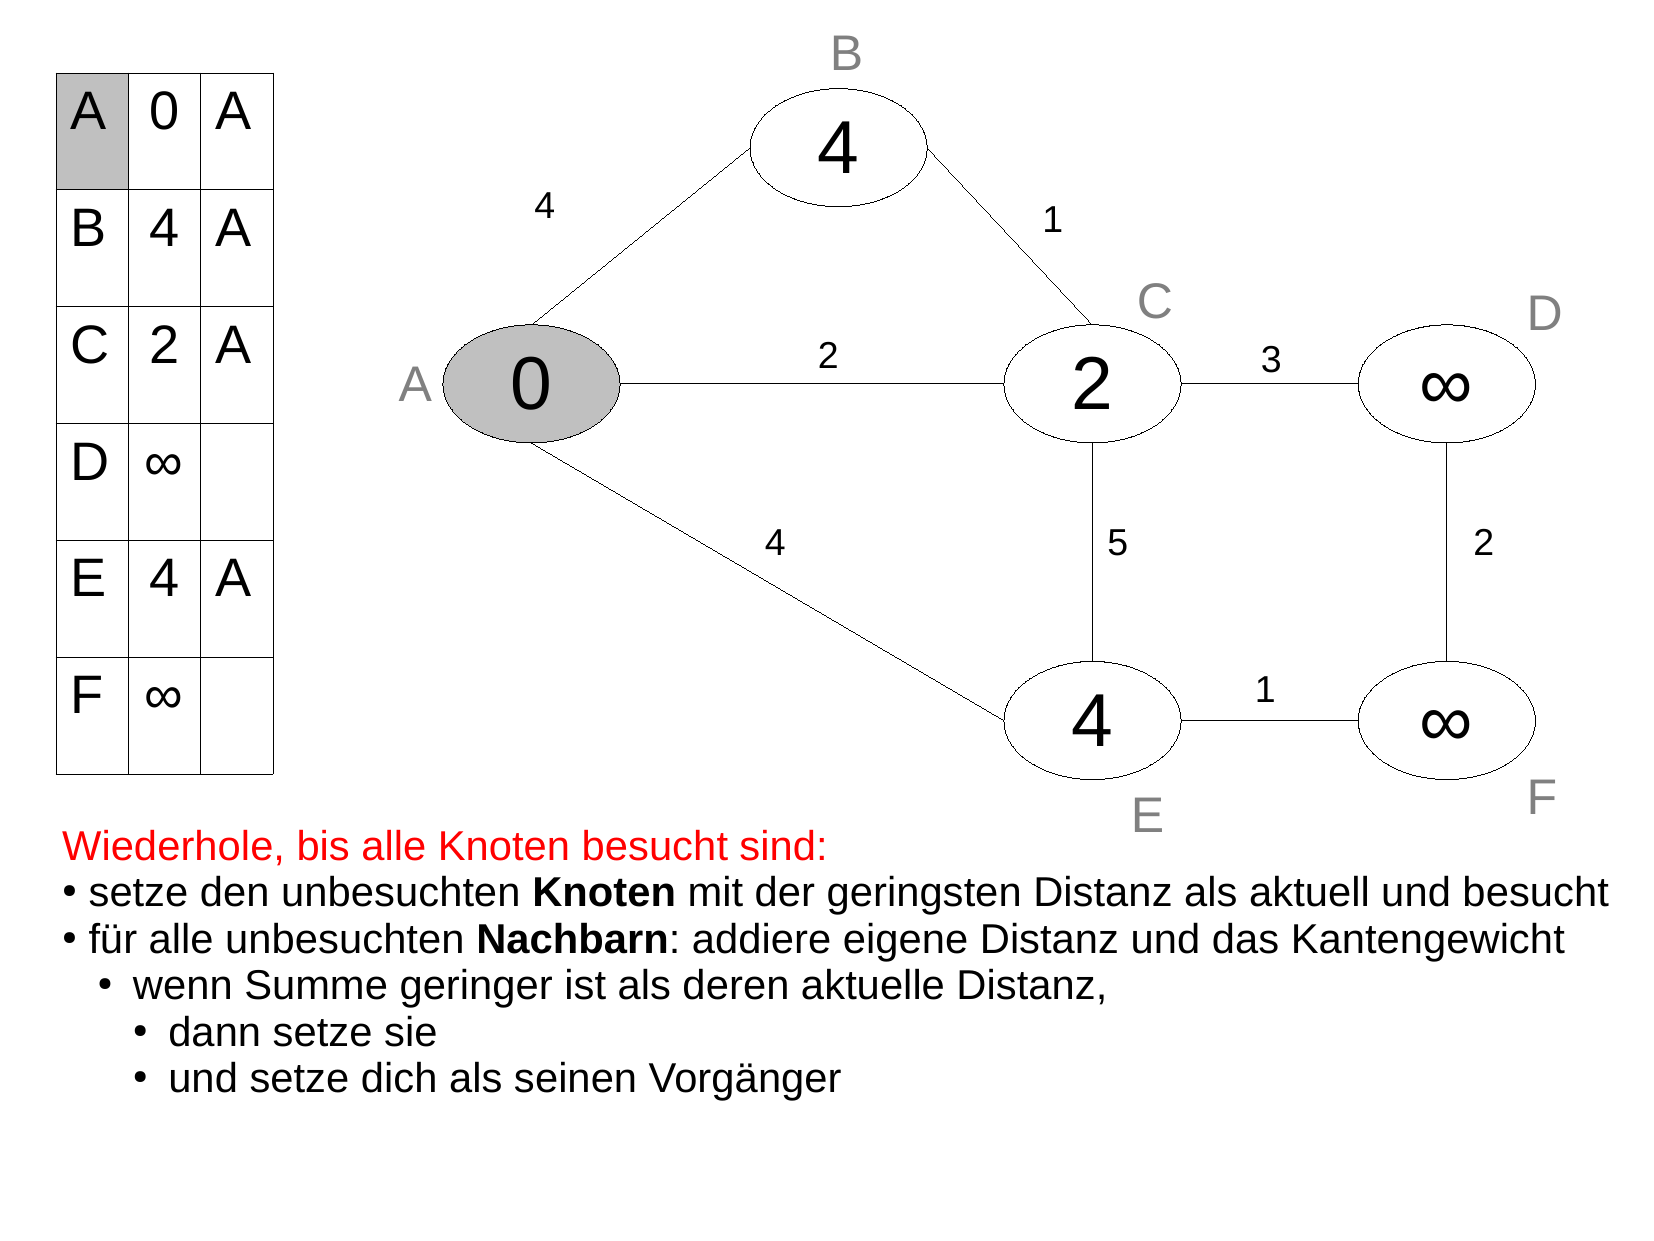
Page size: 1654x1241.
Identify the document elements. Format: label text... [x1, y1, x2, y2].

text_box 2 [1003, 324, 1182, 443]
table_cell A [201, 307, 273, 423]
text_box 2 [1458, 513, 1518, 585]
text_box F [1511, 761, 1601, 815]
table_header A [201, 74, 273, 189]
table_header 0 [129, 74, 200, 189]
text_box 4 [519, 177, 579, 235]
table_cell 2 [129, 307, 200, 423]
table_cell C [57, 307, 128, 423]
text_box A [383, 348, 473, 426]
text_box ∞ [1358, 661, 1536, 780]
table_cell [201, 424, 273, 540]
text_box D [1511, 277, 1601, 367]
text_box C [1122, 265, 1211, 361]
table_cell 4 [129, 541, 200, 657]
table_header A [57, 74, 128, 189]
text_box 1 [1240, 661, 1300, 725]
table_cell [201, 658, 273, 774]
text_box 4 [1003, 661, 1182, 780]
text_box 4 [750, 89, 928, 207]
text_box 5 [1092, 513, 1152, 573]
text_box E [1116, 779, 1176, 815]
text_box ∞ [1358, 324, 1536, 443]
table_cell ∞ [129, 658, 200, 774]
table_cell D [57, 424, 128, 540]
text_box 2 [803, 326, 863, 384]
text_box 0 [461, 324, 621, 443]
table_cell 4 [129, 190, 200, 306]
text_box 1 [1027, 191, 1087, 249]
table_cell A [201, 541, 273, 657]
table_cell B [57, 190, 128, 306]
table_cell F [57, 658, 128, 774]
table_cell ∞ [129, 424, 200, 540]
table_cell A [201, 190, 273, 306]
text_box Wiederhole, bis alle Knoten besucht sind: setze den unbesuchten Knoten mit der geringsten Distanz als aktuell und besucht für alle unbesuchten Nachbarn: addiere eigene Distanz und das Kantengewicht wenn Summe geringer ist als deren aktuelle Distanz, dann setze sie und setze dich als seinen Vorgänger [47, 815, 1654, 1113]
text_box 3 [1246, 330, 1306, 390]
table_cell E [57, 541, 128, 657]
text_box 4 [750, 513, 810, 571]
text_box B [814, 17, 904, 89]
